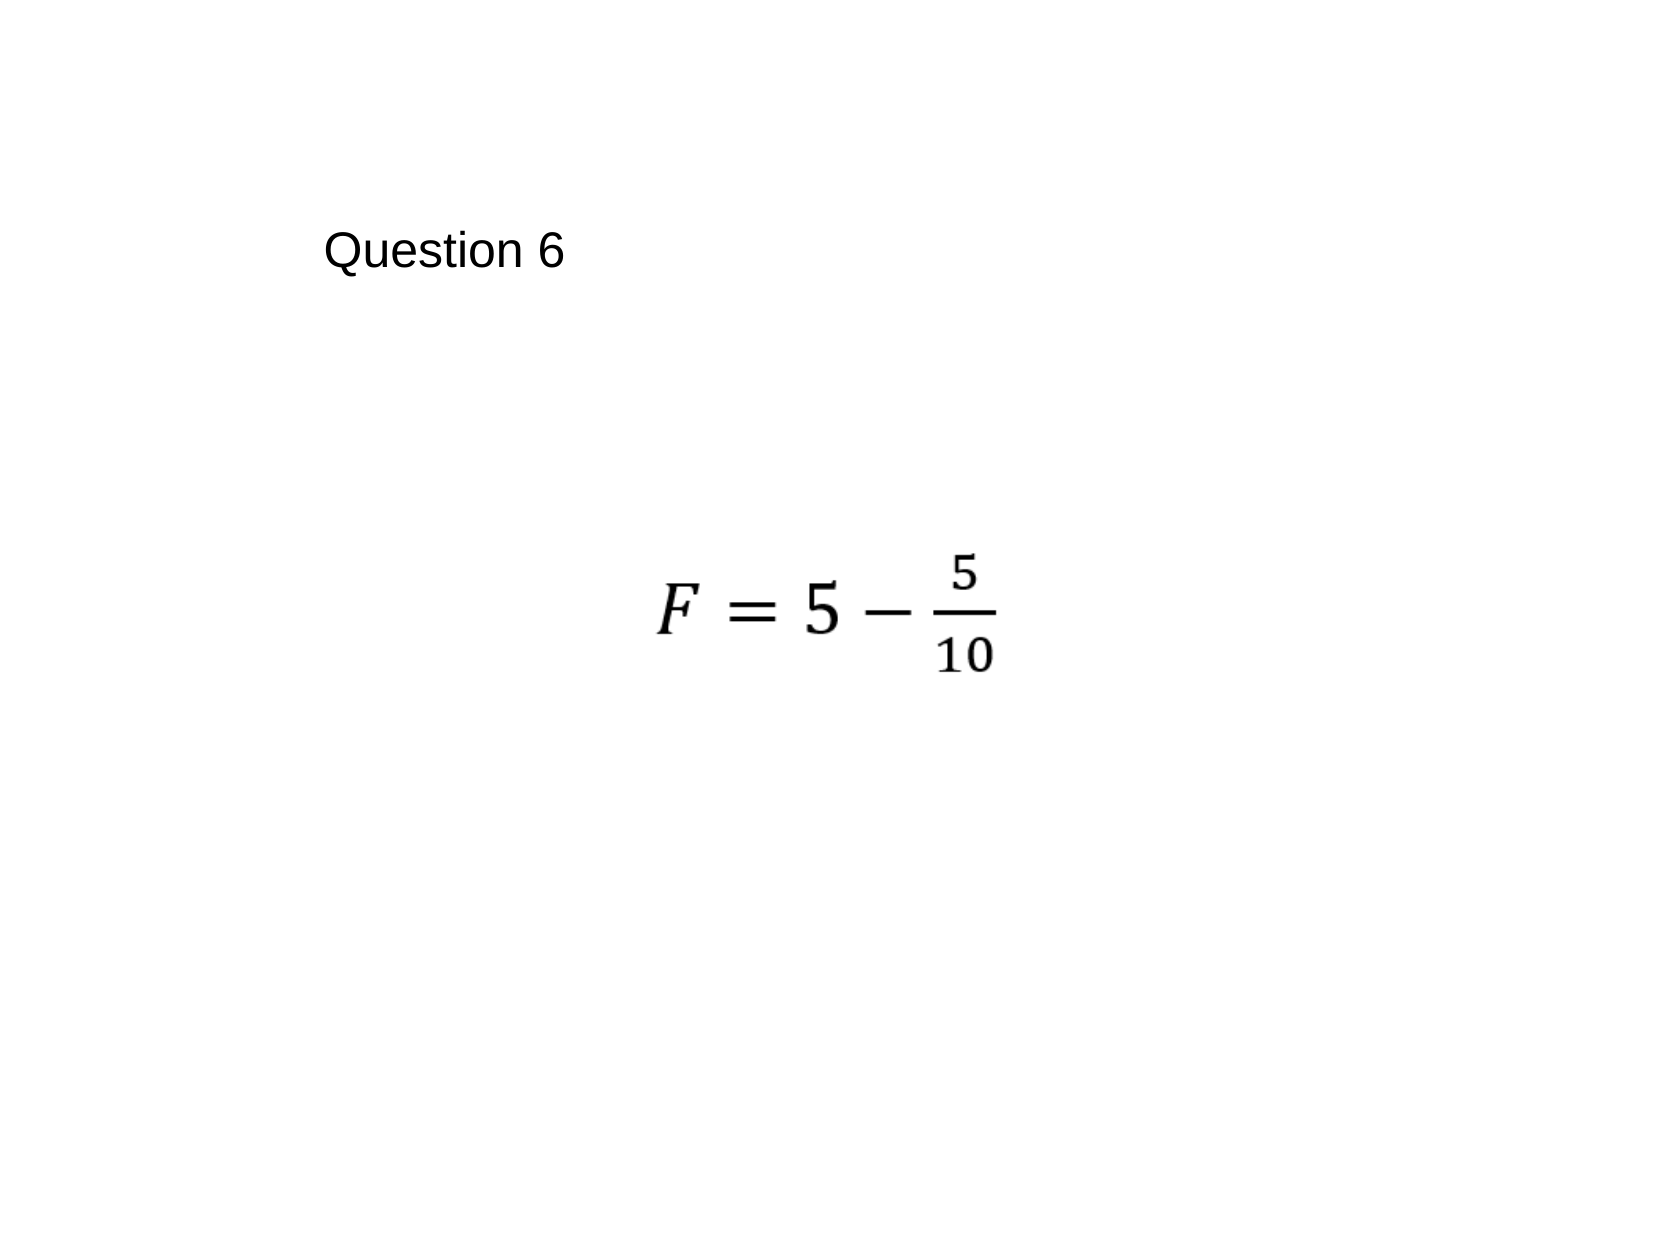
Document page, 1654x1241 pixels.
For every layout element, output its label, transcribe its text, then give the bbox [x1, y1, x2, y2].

text_box Question 6 [309, 214, 581, 286]
picture [631, 530, 1023, 710]
